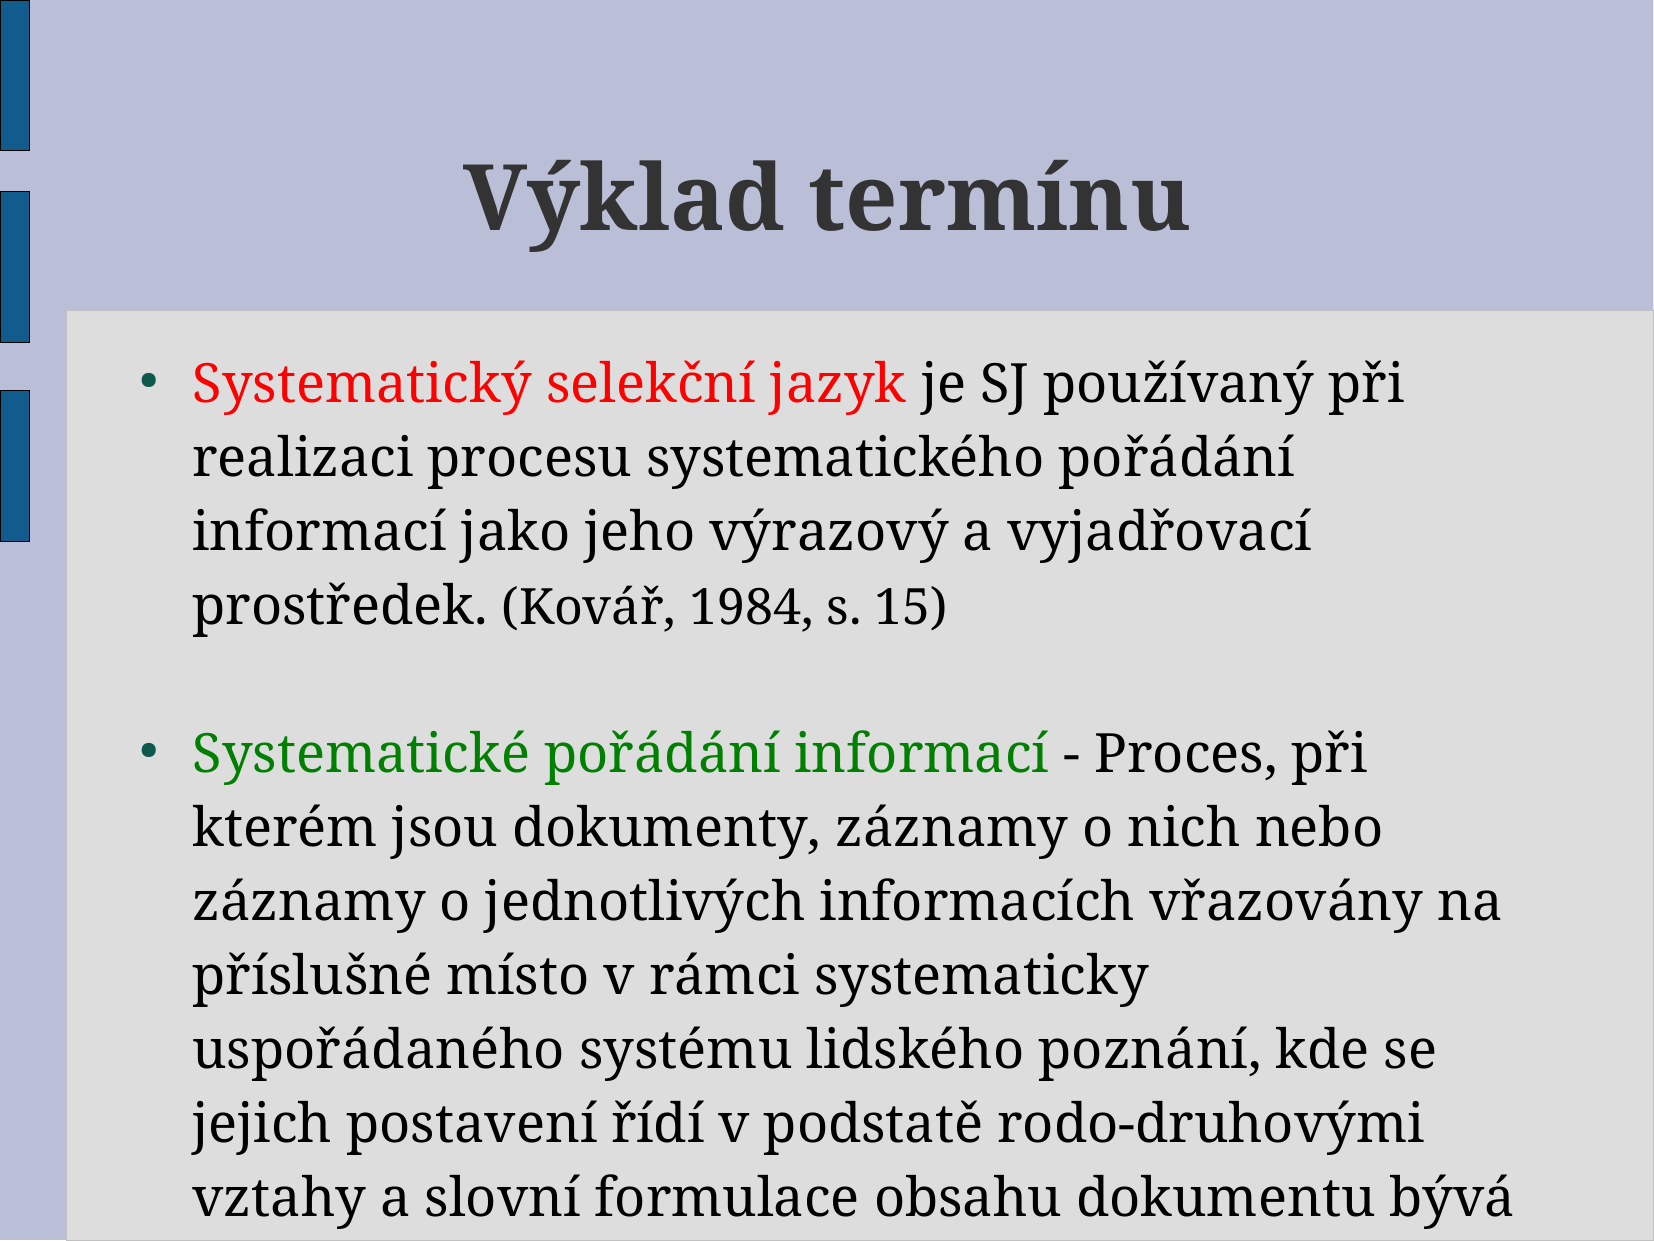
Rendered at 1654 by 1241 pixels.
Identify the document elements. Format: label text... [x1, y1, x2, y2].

title Výklad termínu [121, 98, 1534, 291]
list Systematický selekční jazyk je SJ používaný při realizaci procesu systematického pořádání informací jako jeho výrazový a vyjadřovací prostředek. (Kovář, 1984, s. 15) Systematické pořádání informací - Proces, při kterém jsou dokumenty, záznamy o nich nebo záznamy o jednotlivých informacích vřazovány na příslušné místo v rámci systematicky uspořádaného systému lidského poznání, kde se jejich postavení řídí v podstatě rodo-druhovými vztahy a slovní formulace obsahu dokumentu bývá většinou nahrazena znaky umělého jazyka (notacemi). (volně podle Kovář, 1984, s. 13) ekv. třídění, klasifikace, systematické zpracování, systematická katalogizace [121, 344, 1534, 1241]
